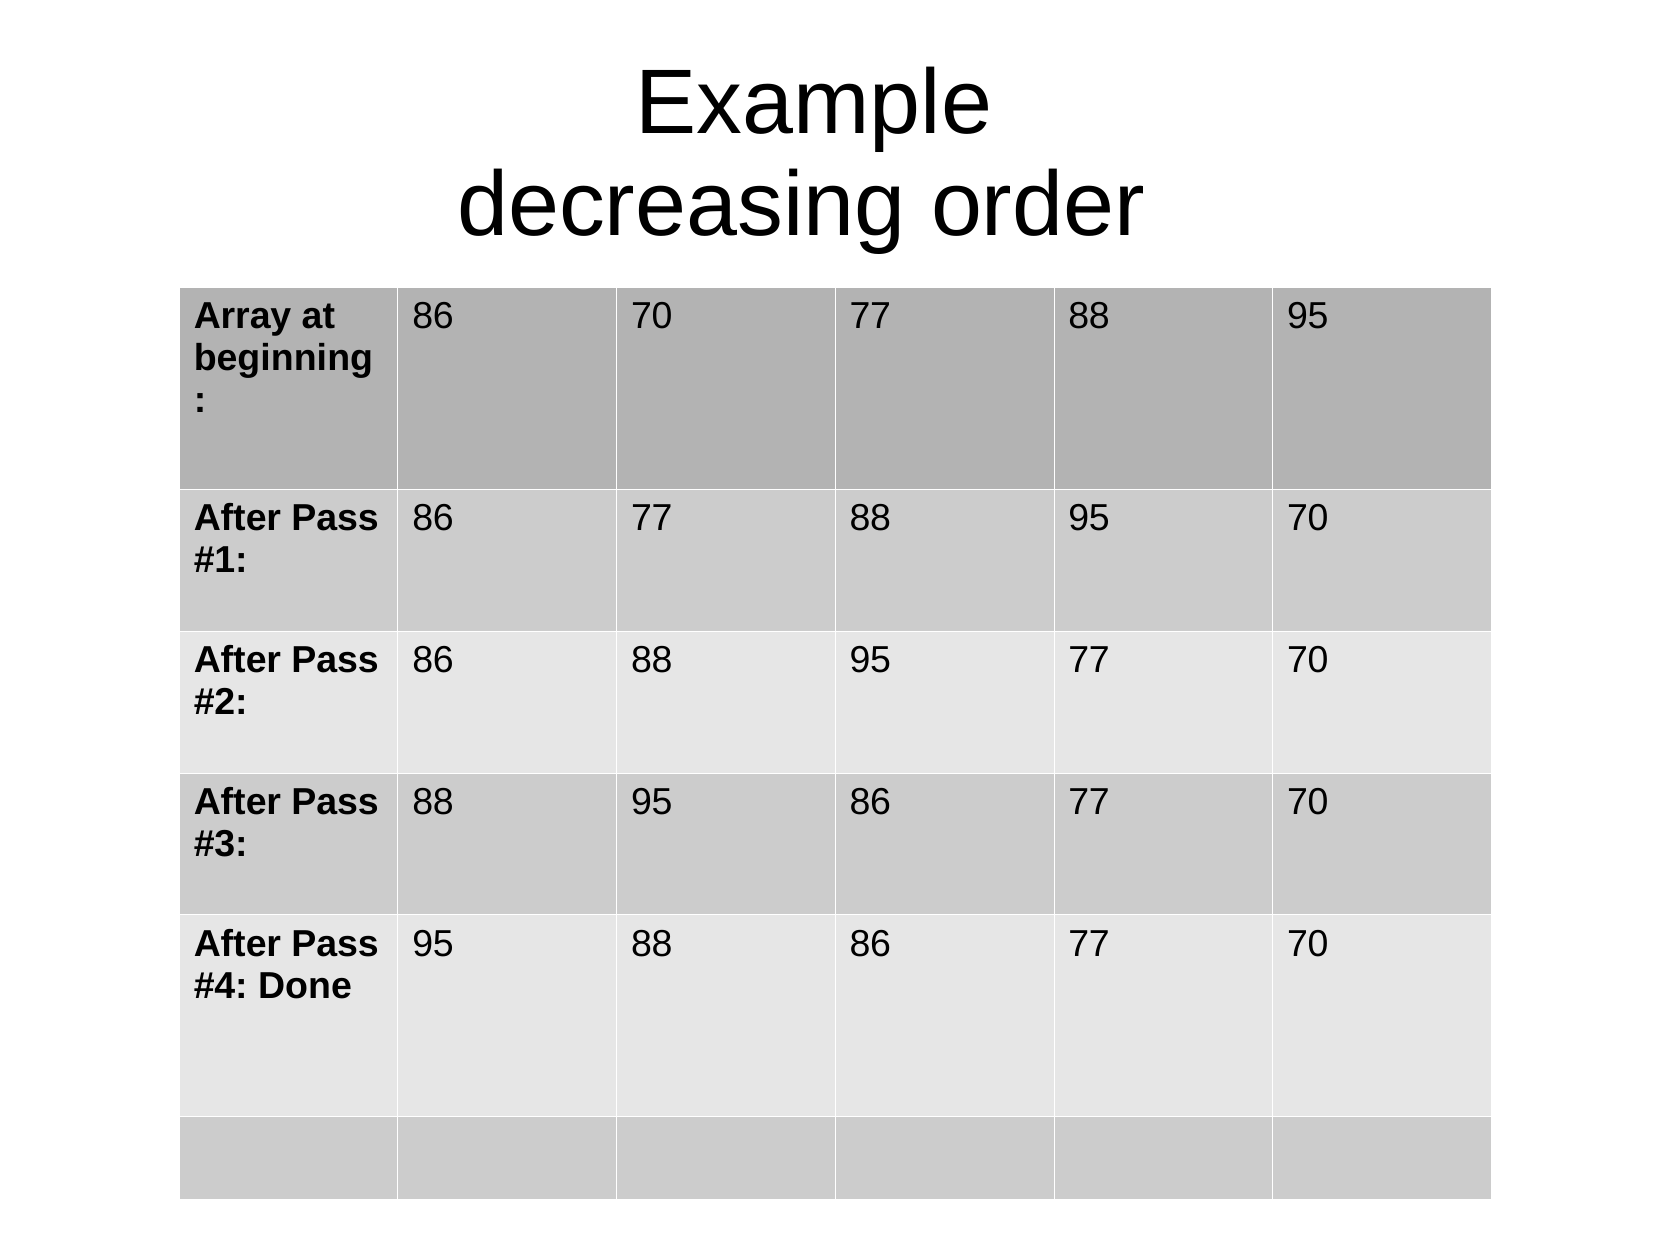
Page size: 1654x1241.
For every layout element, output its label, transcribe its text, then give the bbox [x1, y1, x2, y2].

table_header 88 [1055, 288, 1272, 489]
table_cell 95 [836, 632, 1054, 773]
table_cell [836, 1117, 1054, 1199]
table_cell 86 [836, 774, 1054, 914]
table_cell 95 [1055, 490, 1272, 631]
table_cell 70 [1273, 490, 1491, 631]
table_header 77 [836, 288, 1054, 489]
table_cell 88 [617, 632, 835, 773]
table_cell After Pass #3: [180, 774, 397, 914]
table_cell 88 [836, 490, 1054, 631]
table_cell [1055, 1117, 1272, 1199]
table_cell After Pass #2: [180, 632, 397, 773]
table_cell 88 [617, 915, 835, 1116]
table_cell 77 [1055, 632, 1272, 773]
table_header 70 [617, 288, 835, 489]
table_cell 95 [398, 915, 616, 1116]
title Example decreasing order [82, 49, 1571, 257]
table_cell 95 [617, 774, 835, 914]
table_cell [180, 1117, 397, 1199]
table_cell 70 [1273, 774, 1491, 914]
table_cell After Pass #1: [180, 490, 397, 631]
table_cell 70 [1273, 632, 1491, 773]
table_cell 86 [398, 632, 616, 773]
table_cell 86 [836, 915, 1054, 1116]
table_cell After Pass #4: Done [180, 915, 397, 1116]
table_cell 88 [398, 774, 616, 914]
table_cell 77 [1055, 774, 1272, 914]
table_cell [1273, 1117, 1491, 1199]
table_cell 77 [1055, 915, 1272, 1116]
table_cell [398, 1117, 616, 1199]
table_header 86 [398, 288, 616, 489]
table_cell 70 [1273, 915, 1491, 1116]
table_header Array at beginning: [180, 288, 397, 489]
table_cell [617, 1117, 835, 1199]
table_cell 77 [617, 490, 835, 631]
table_header 95 [1273, 288, 1491, 489]
table_cell 86 [398, 490, 616, 631]
